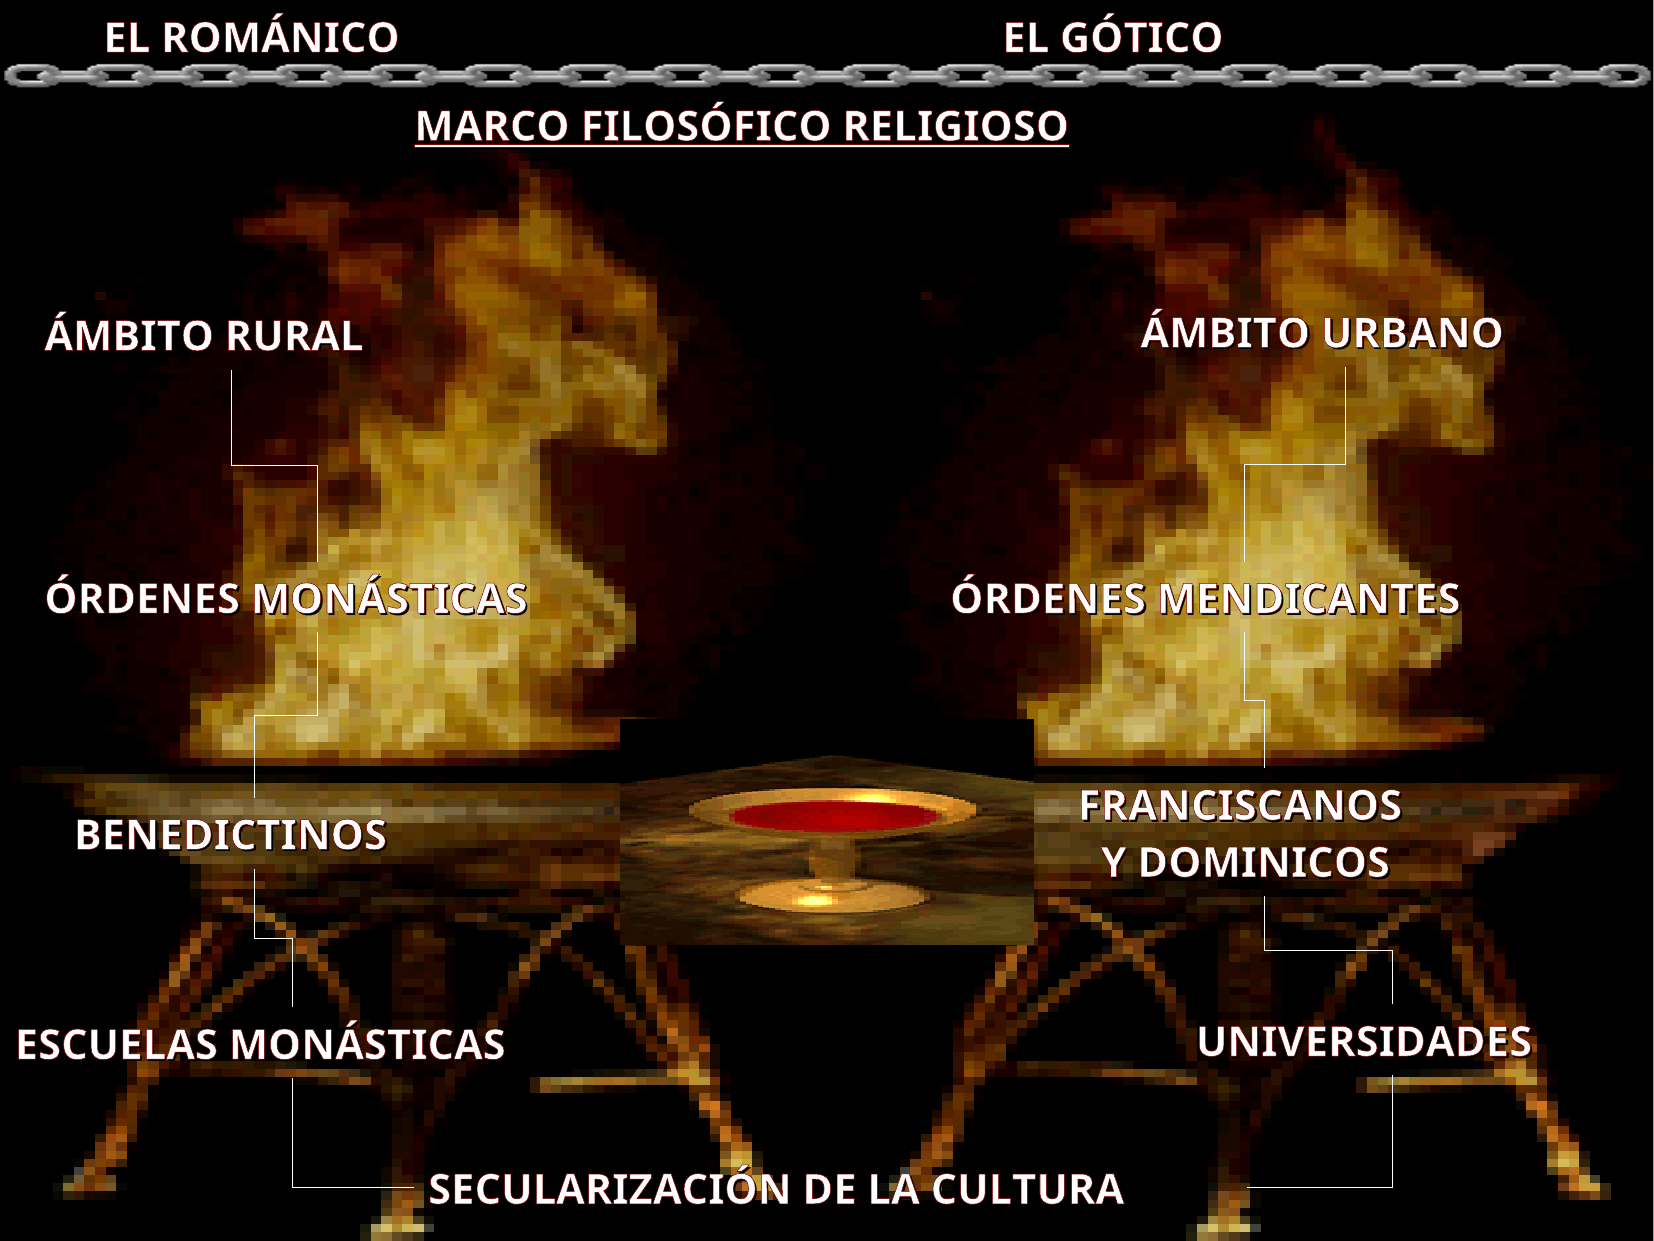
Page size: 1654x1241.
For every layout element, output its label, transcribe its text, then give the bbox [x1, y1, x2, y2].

text_box ESCUELAS MONÁSTICAS [0, 1006, 586, 1071]
text_box ÓRDENES MENDICANTES [935, 561, 1554, 625]
text_box UNIVERSIDADES [1181, 1003, 1605, 1068]
text_box MARCO FILOSÓFICO RELIGIOSO [399, 88, 1178, 153]
text_box ÓRDENES MONÁSTICAS [29, 561, 607, 625]
text_box ÁMBITO RURAL [29, 298, 434, 362]
text_box BENEDICTINOS [59, 797, 450, 861]
text_box EL ROMÁNICO EL GÓTICO [88, 0, 1478, 58]
text_box SECULARIZACIÓN DE LA CULTURA [413, 1151, 1248, 1216]
picture [0, 0, 1654, 1241]
text_box FRANCISCANOS Y DOMINICOS [1062, 767, 1467, 881]
text_box ÁMBITO URBANO [1125, 295, 1566, 359]
